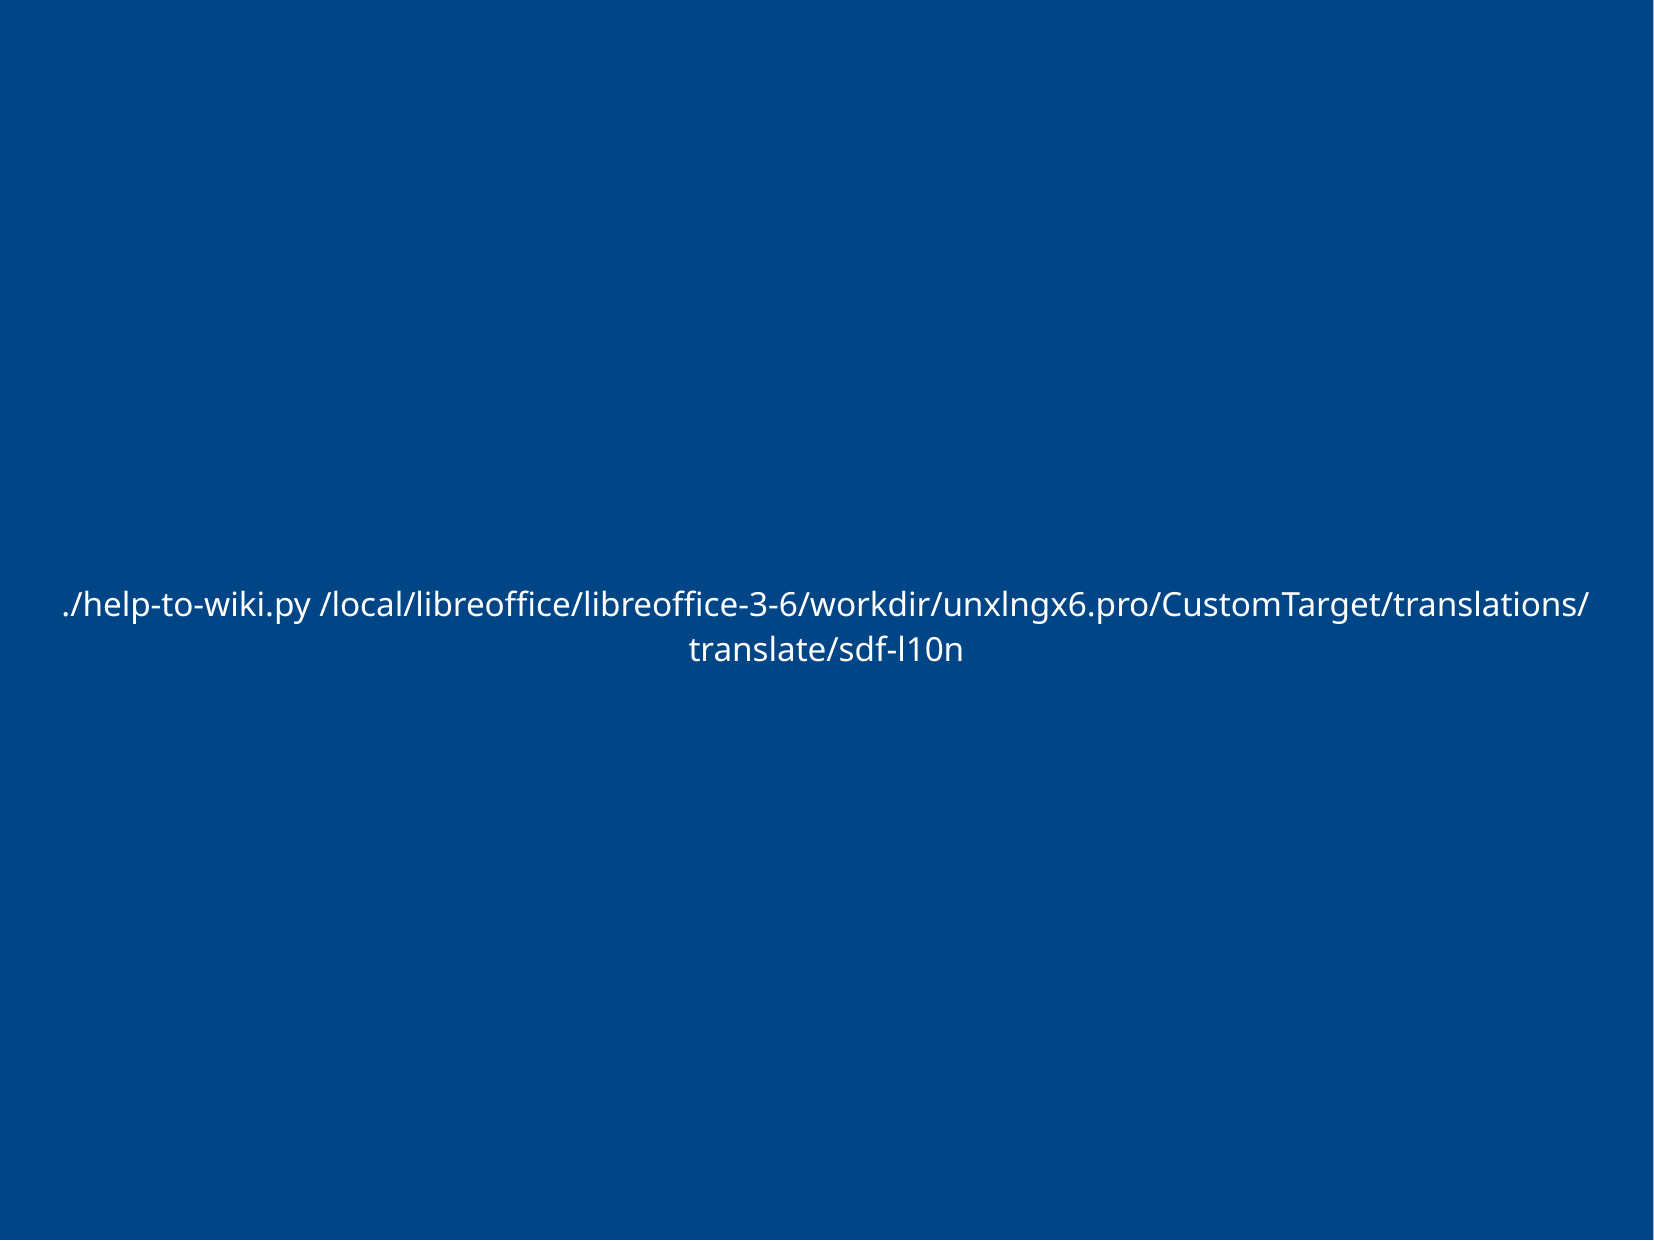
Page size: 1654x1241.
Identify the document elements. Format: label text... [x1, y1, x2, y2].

subtitle ./help-to-wiki.py /local/libreoffice/libreoffice-3-6/workdir/unxlngx6.pro/CustomTarget/translations/translate/sdf-l10n [23, 35, 1630, 1217]
